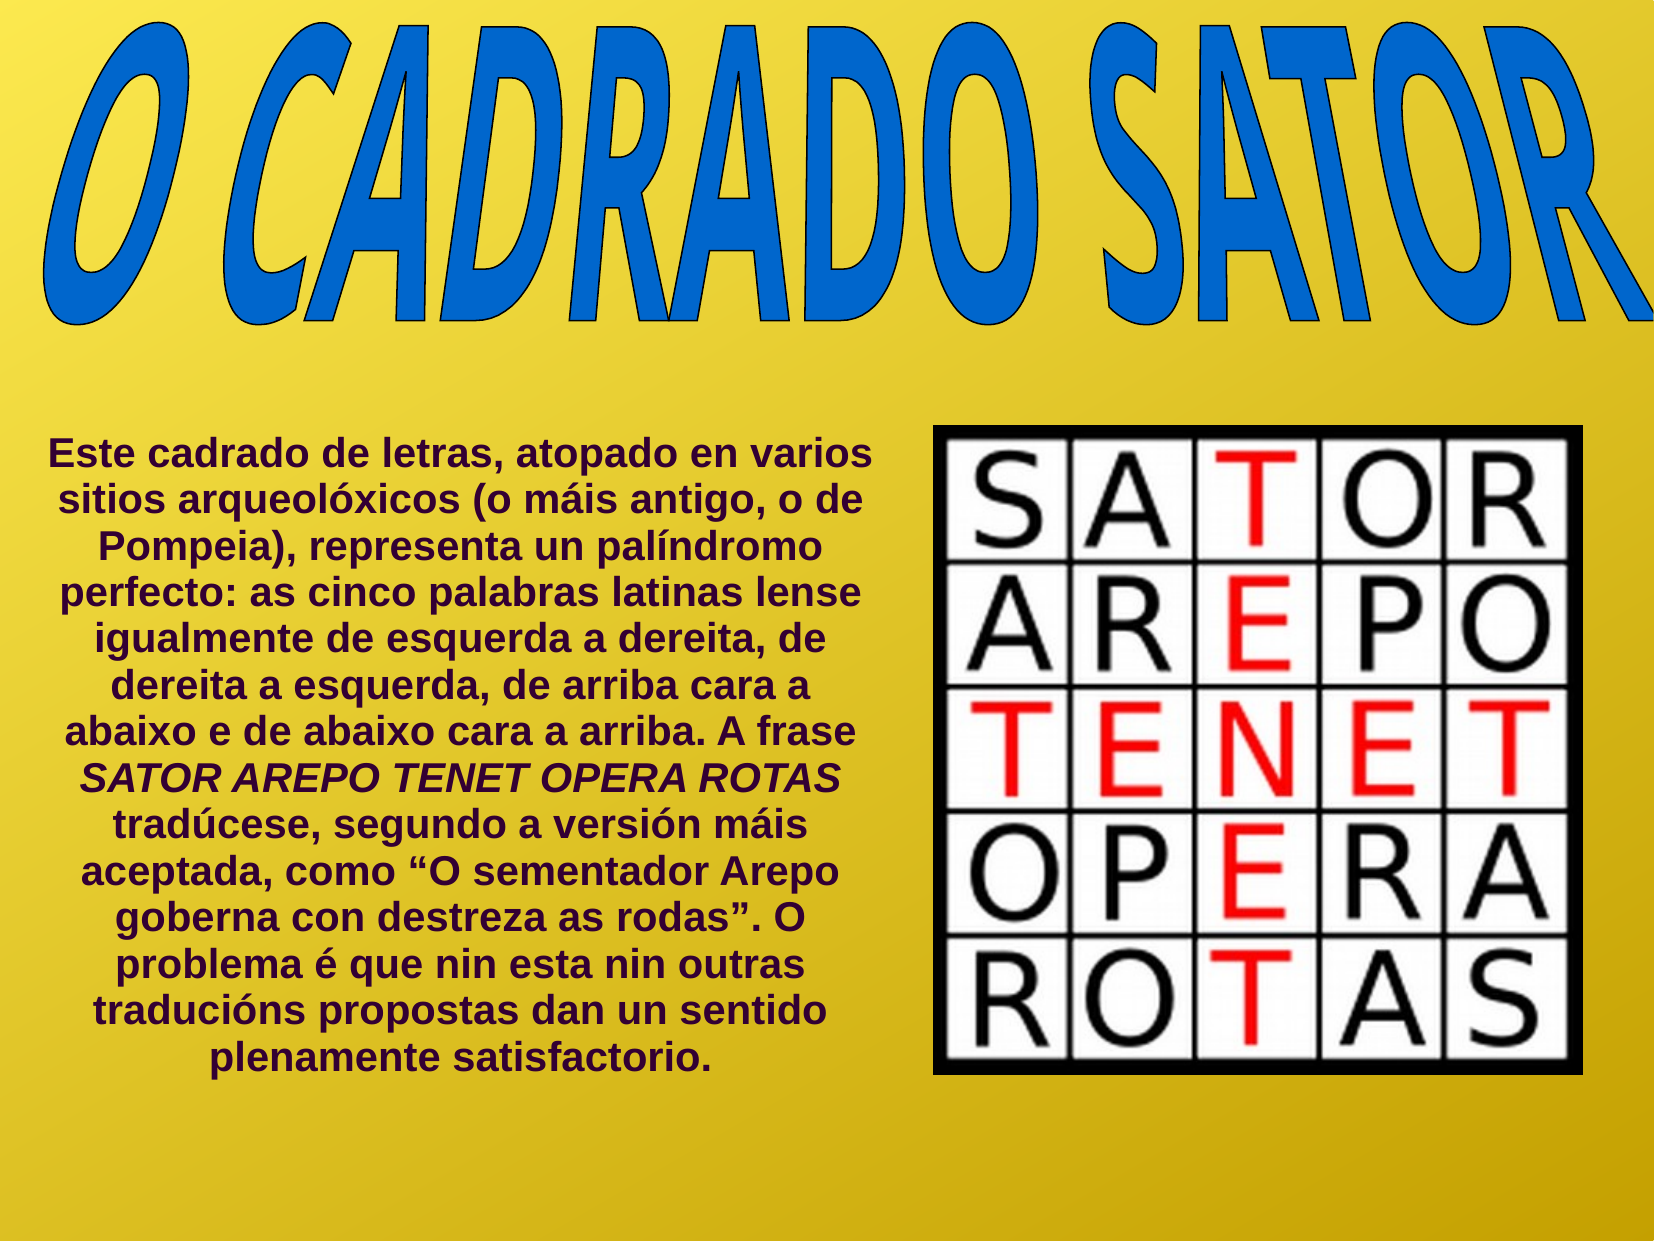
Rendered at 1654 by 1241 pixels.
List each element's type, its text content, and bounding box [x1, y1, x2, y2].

text_box O CADRADO SATOR [1089, 22, 1184, 325]
text_box O CADRADO SATOR [1261, 26, 1371, 321]
text_box O CADRADO SATOR [223, 22, 351, 325]
text_box O CADRADO SATOR [1373, 22, 1511, 325]
text_box O CADRADO SATOR [923, 22, 1038, 325]
text_box O CADRADO SATOR [304, 25, 429, 321]
text_box Este cadrado de letras, atopado en varios sitios arqueolóxicos (o máis antigo, o de Pompeia), representa un palíndromo perfecto: as cinco palabras latinas lense igualmente de esquerda a dereita, de dereita a esquerda, de arriba cara a abaixo e de abaixo cara a arriba. A frase SATOR AREPO TENET OPERA ROTAS tradúcese, segundo a versión máis aceptada, como “O sementador Arepo goberna con destreza as rodas”. O problema é que nin esta nin outras traducións propostas dan un sentido plenamente satisfactorio. [29, 421, 892, 1088]
text_box O CADRADO SATOR [1198, 25, 1319, 321]
text_box O CADRADO SATOR [569, 25, 790, 321]
text_box O CADRADO SATOR [43, 22, 189, 325]
text_box O CADRADO SATOR [1483, 26, 1654, 321]
text_box O CADRADO SATOR [804, 26, 905, 321]
picture [933, 425, 1583, 1075]
text_box O CADRADO SATOR [440, 26, 562, 321]
